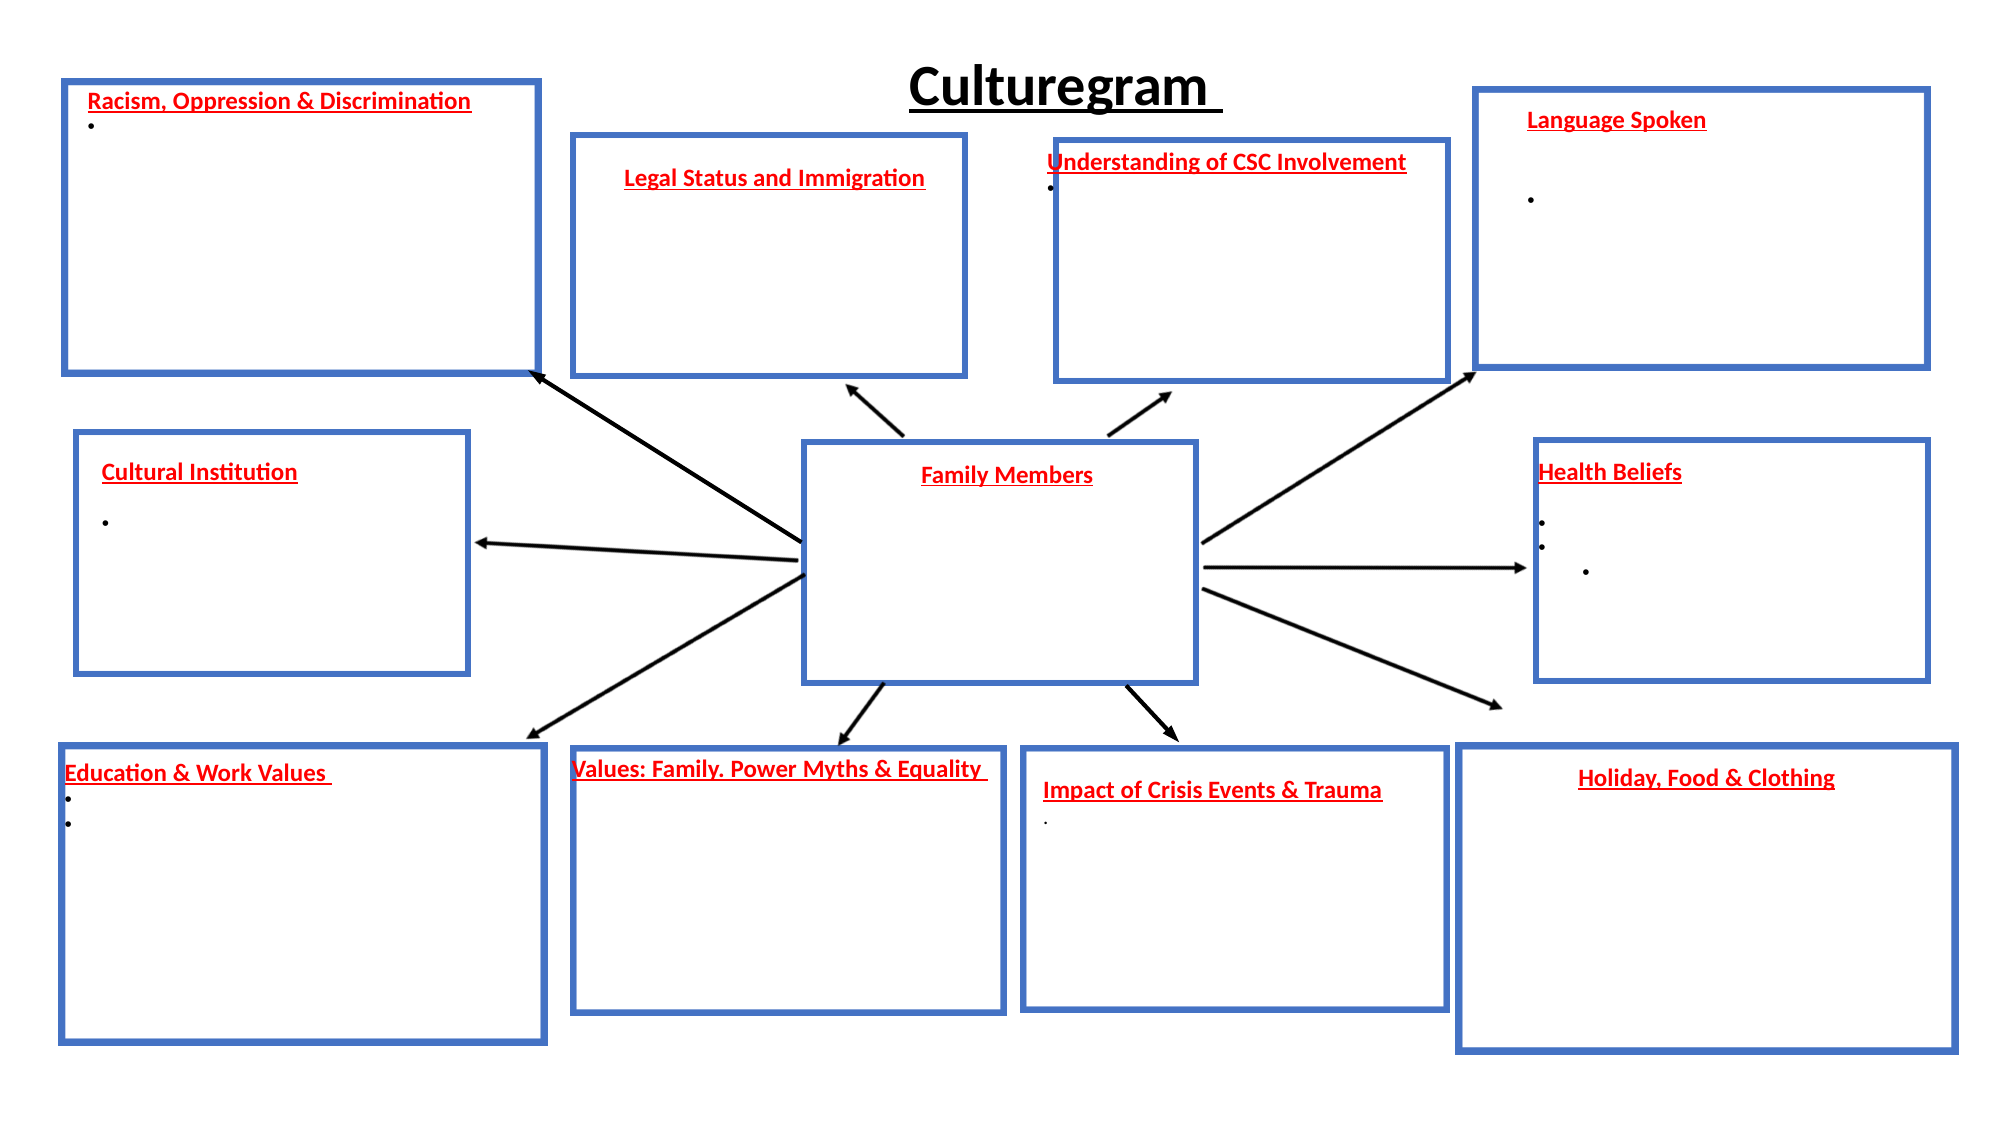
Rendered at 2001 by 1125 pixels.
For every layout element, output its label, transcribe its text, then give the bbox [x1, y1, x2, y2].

picture [1455, 825, 1959, 1055]
text_box Cultural Institution [86, 447, 482, 544]
picture [58, 845, 548, 1046]
text_box Health Beliefs [1523, 447, 1951, 595]
text_box [695, 64, 1305, 176]
text_box Education & Work Values [49, 748, 556, 845]
text_box Values: Family. Power Myths & Equality [556, 770, 646, 816]
text_box Culturegram [772, 39, 1360, 126]
text_box Holiday, Food & Clothing [1455, 754, 1959, 825]
text_box Language Spoken [1512, 95, 1926, 248]
picture [1455, 742, 1959, 754]
picture [1533, 595, 1931, 685]
picture [58, 86, 1931, 1016]
text_box Legal Status and Immigration [569, 154, 981, 200]
text_box Understanding of CSC Involvement [1032, 137, 1461, 209]
picture [570, 132, 968, 154]
picture [1533, 438, 1931, 447]
text_box Racism, Oppression & Discrimination [72, 76, 544, 148]
picture [61, 78, 542, 377]
text_box Family Members [829, 450, 1186, 497]
text_box Values: Family. Power Myths & Equality [683, 744, 1015, 816]
text_box Impact of Crisis Events & Trauma . [1028, 766, 1441, 837]
